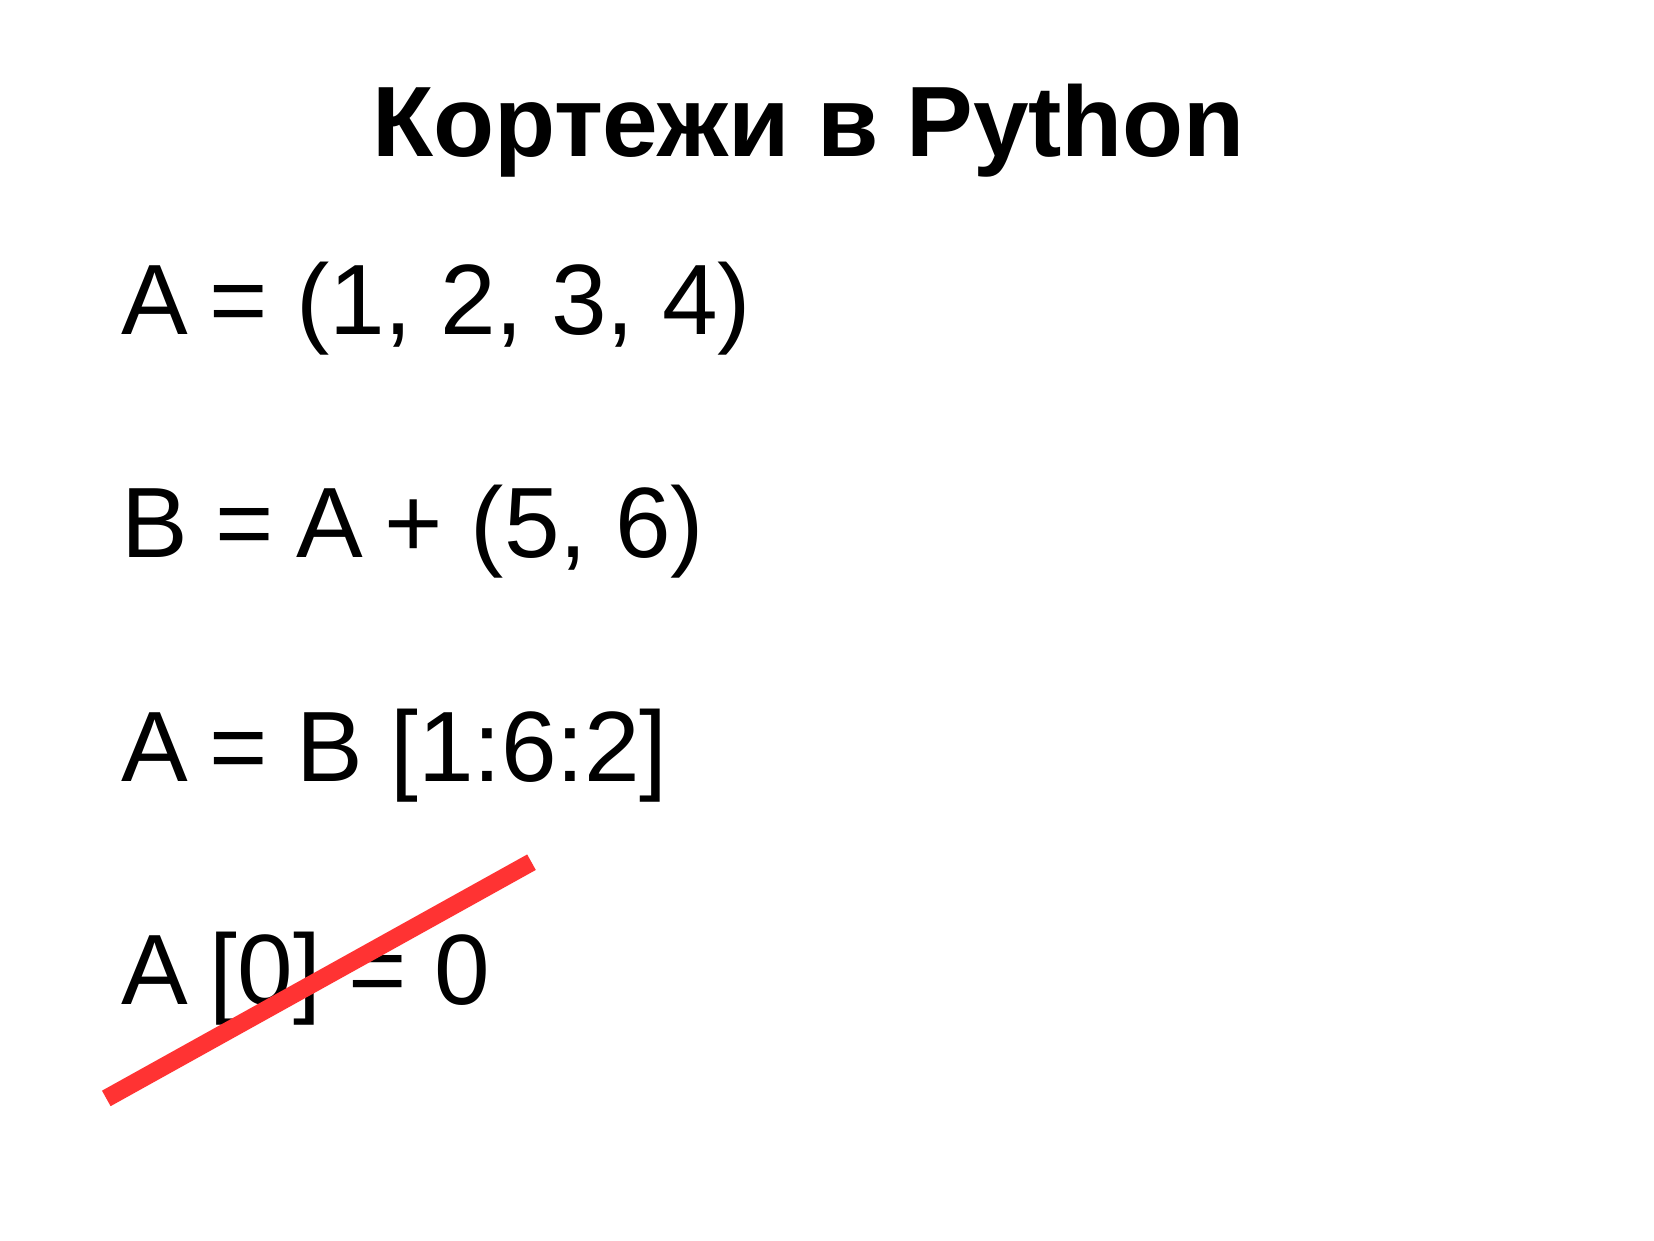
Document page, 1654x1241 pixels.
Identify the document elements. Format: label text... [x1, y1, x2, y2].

text_box Кортежи в Python [82, 59, 1536, 210]
text_box A = (1, 2, 3, 4) B = A + (5, 6) A = B [1:6:2] A [0] = 0 [106, 236, 1560, 1034]
